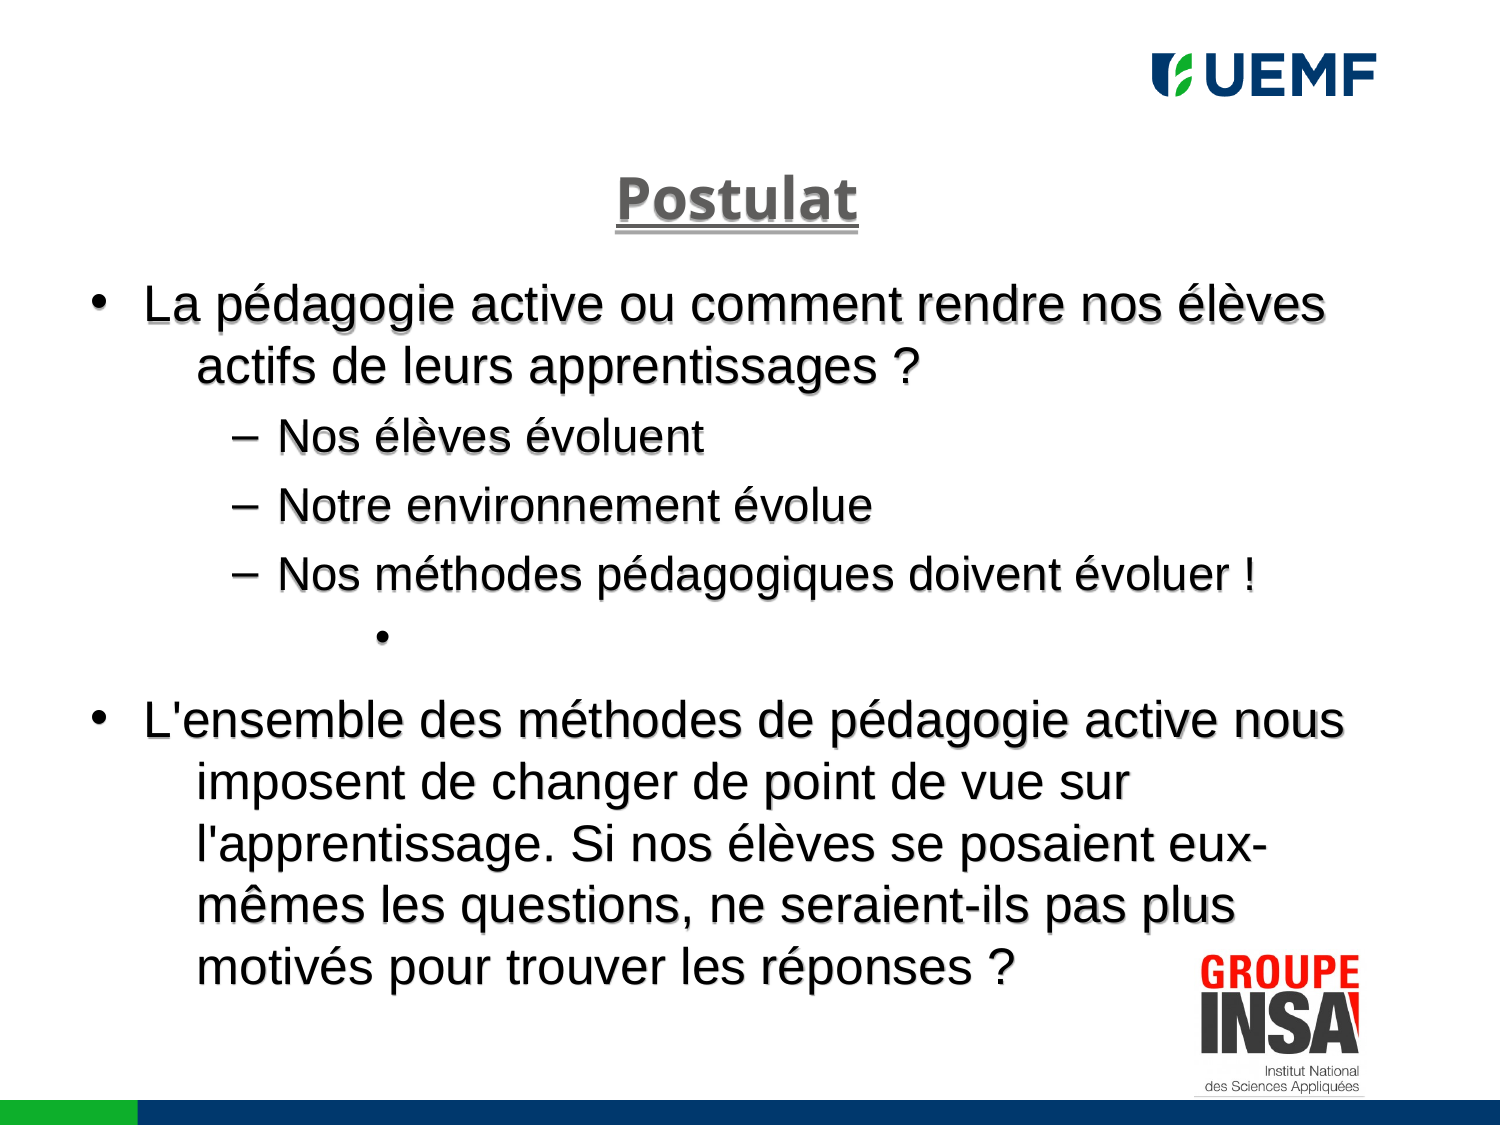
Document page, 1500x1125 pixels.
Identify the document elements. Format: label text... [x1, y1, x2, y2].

title Postulat [62, 102, 1413, 291]
list La pédagogie active ou comment rendre nos élèves actifs de leurs apprentissages ? Nos élèves évoluent Notre environnement évolue Nos méthodes pédagogiques doivent évoluer ! L'ensemble des méthodes de pédagogie active nous imposent de changer de point de vue sur l'apprentissage. Si nos élèves se posaient eux-mêmes les questions, ne seraient-ils pas plus motivés pour trouver les réponses ? [75, 262, 1426, 1005]
